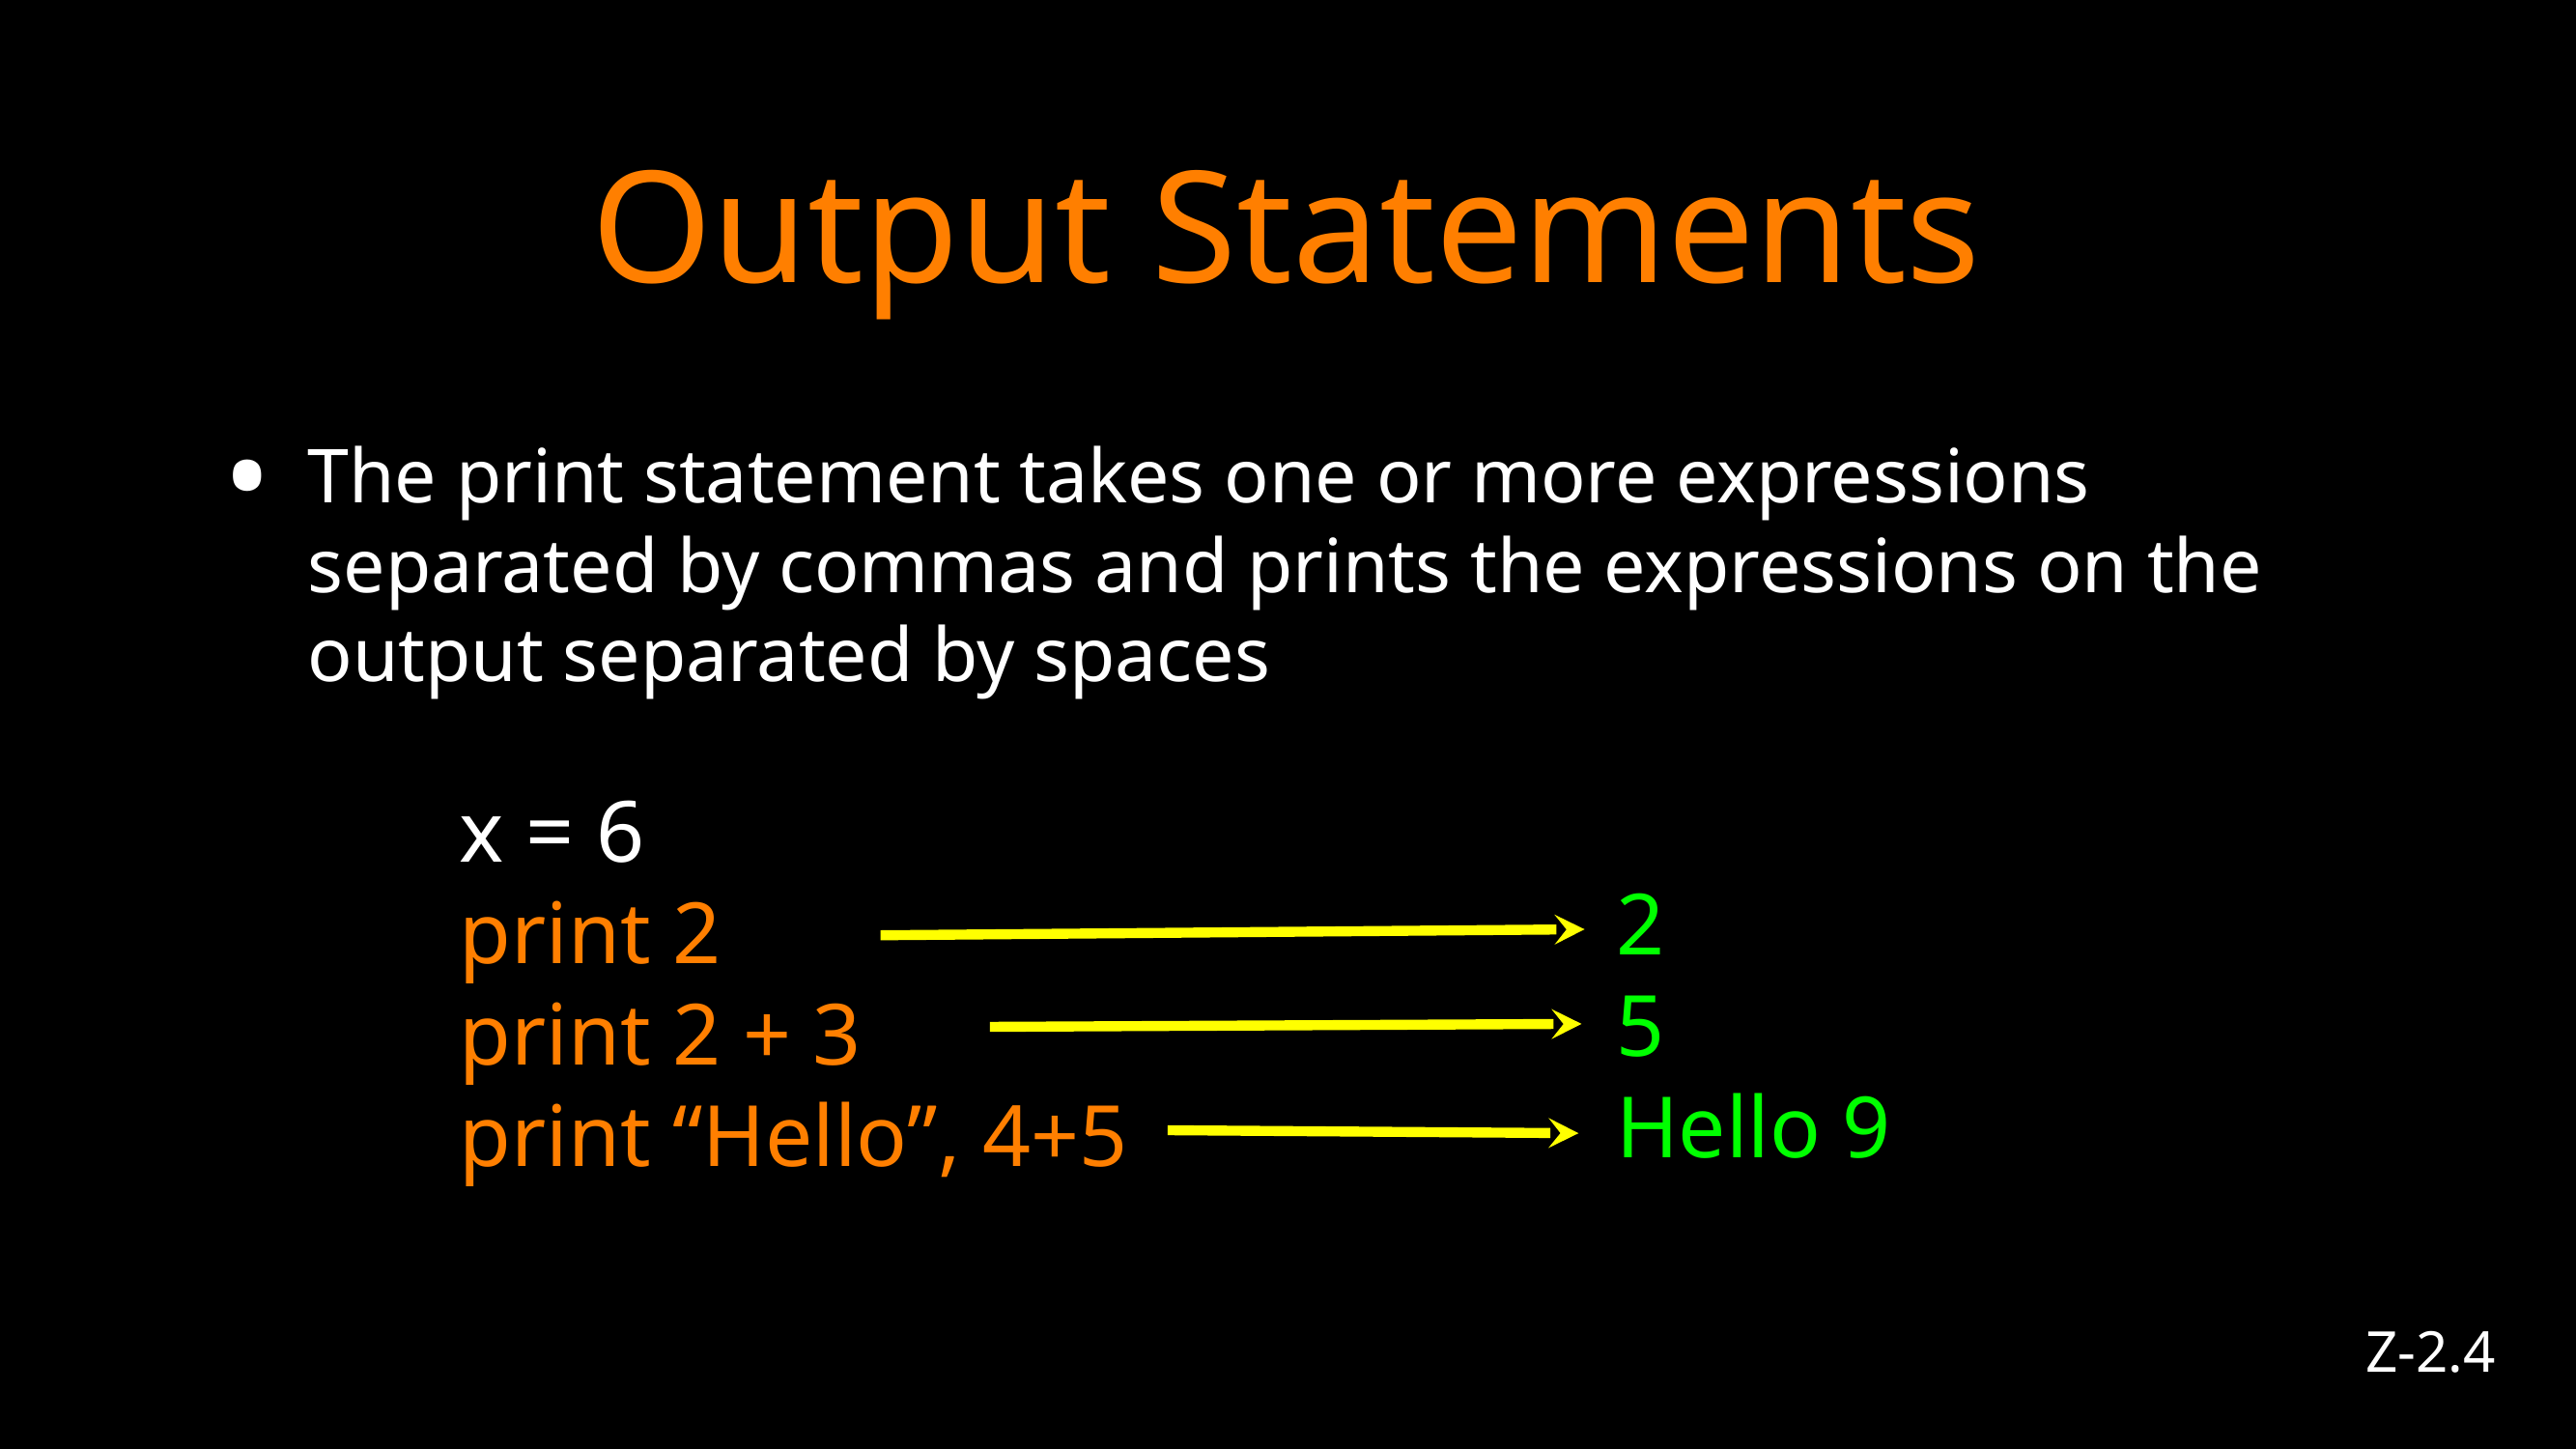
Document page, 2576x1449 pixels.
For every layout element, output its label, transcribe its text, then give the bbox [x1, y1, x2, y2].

title Output Statements [183, 38, 2392, 403]
text_box 2 5 Hello 9 [1616, 870, 1892, 1277]
list The print statement takes one or more expressions separated by commas and prints the expressions on the output separated by spaces [183, 412, 2392, 713]
text_box x = 6 print 2 print 2 + 3 print “Hello”, 4+5 [459, 778, 1128, 1286]
text_box Z-2.4 [2365, 1315, 2496, 1383]
